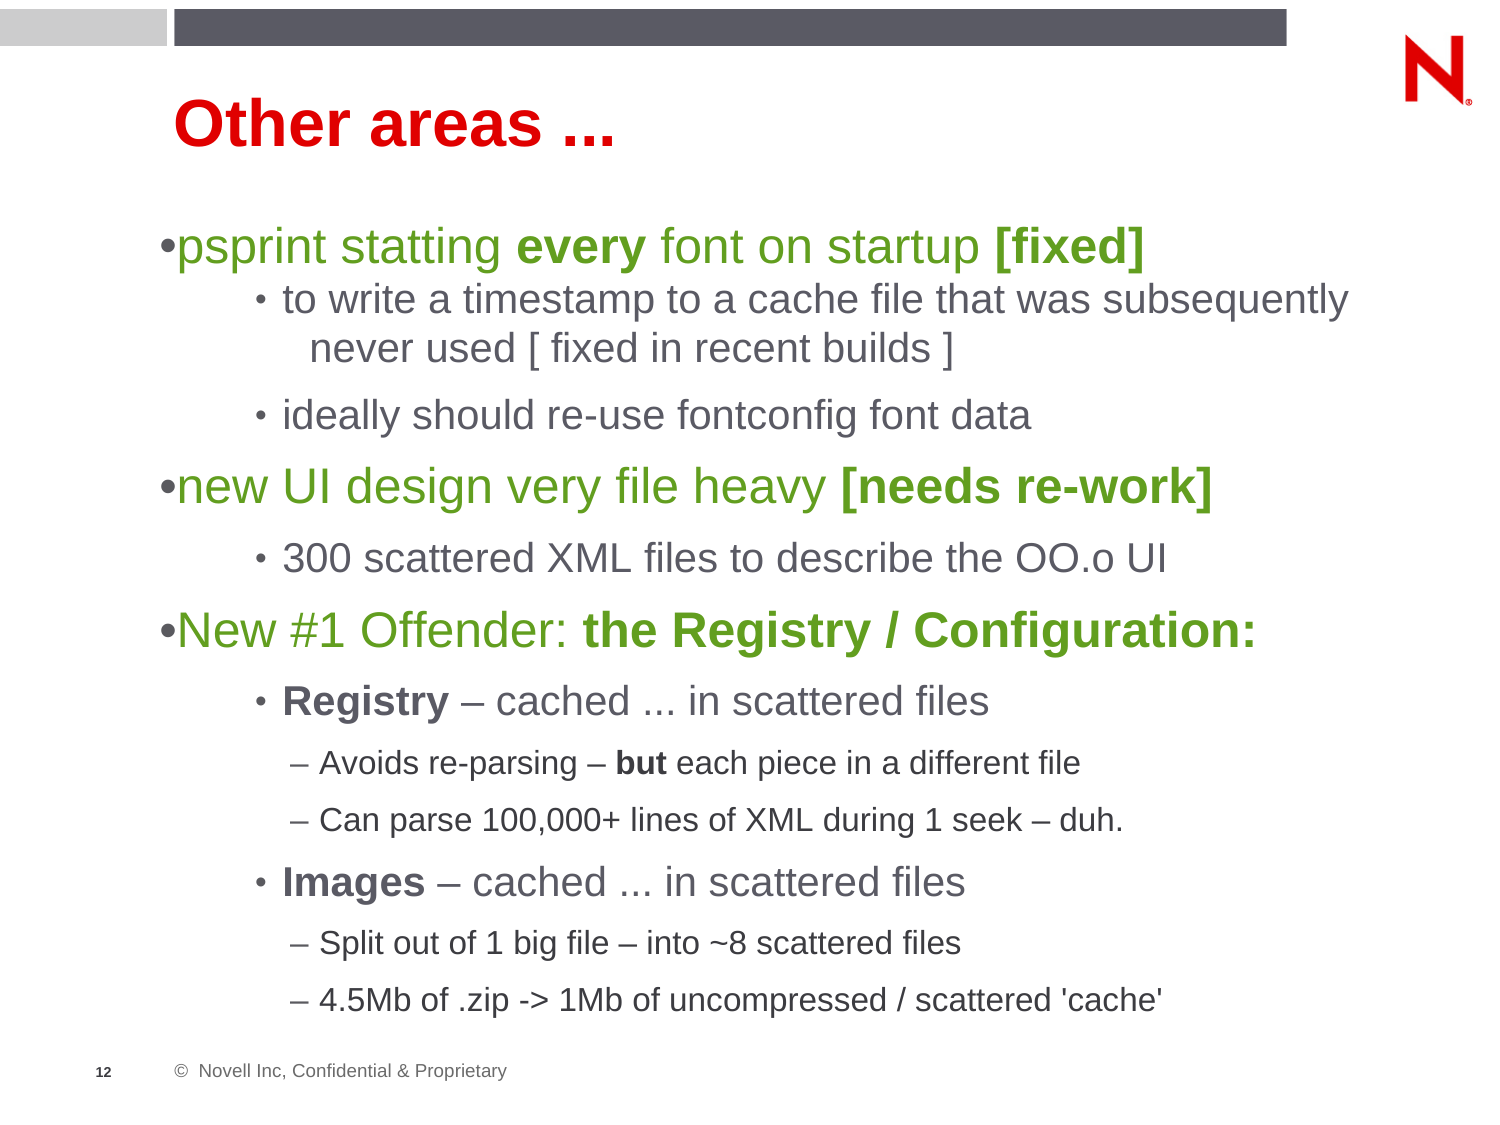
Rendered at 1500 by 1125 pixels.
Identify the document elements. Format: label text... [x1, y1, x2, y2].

list psprint statting every font on startup [fixed] to write a timestamp to a cache file that was subsequently never used [ fixed in recent builds ] ideally should re-use fontconfig font data new UI design very file heavy [needs re-work] 300 scattered XML files to describe the OO.o UI New #1 Offender: the Registry / Configuration: Registry – cached ... in scattered files Avoids re-parsing – but each piece in a different file Can parse 100,000+ lines of XML during 1 seek – duh. Images – cached ... in scattered files Split out of 1 big file – into ~8 scattered files 4.5Mb of .zip -> 1Mb of uncompressed / scattered 'cache' [159, 215, 1400, 1017]
picture [1403, 32, 1473, 107]
title Other areas ... [173, 41, 1395, 205]
